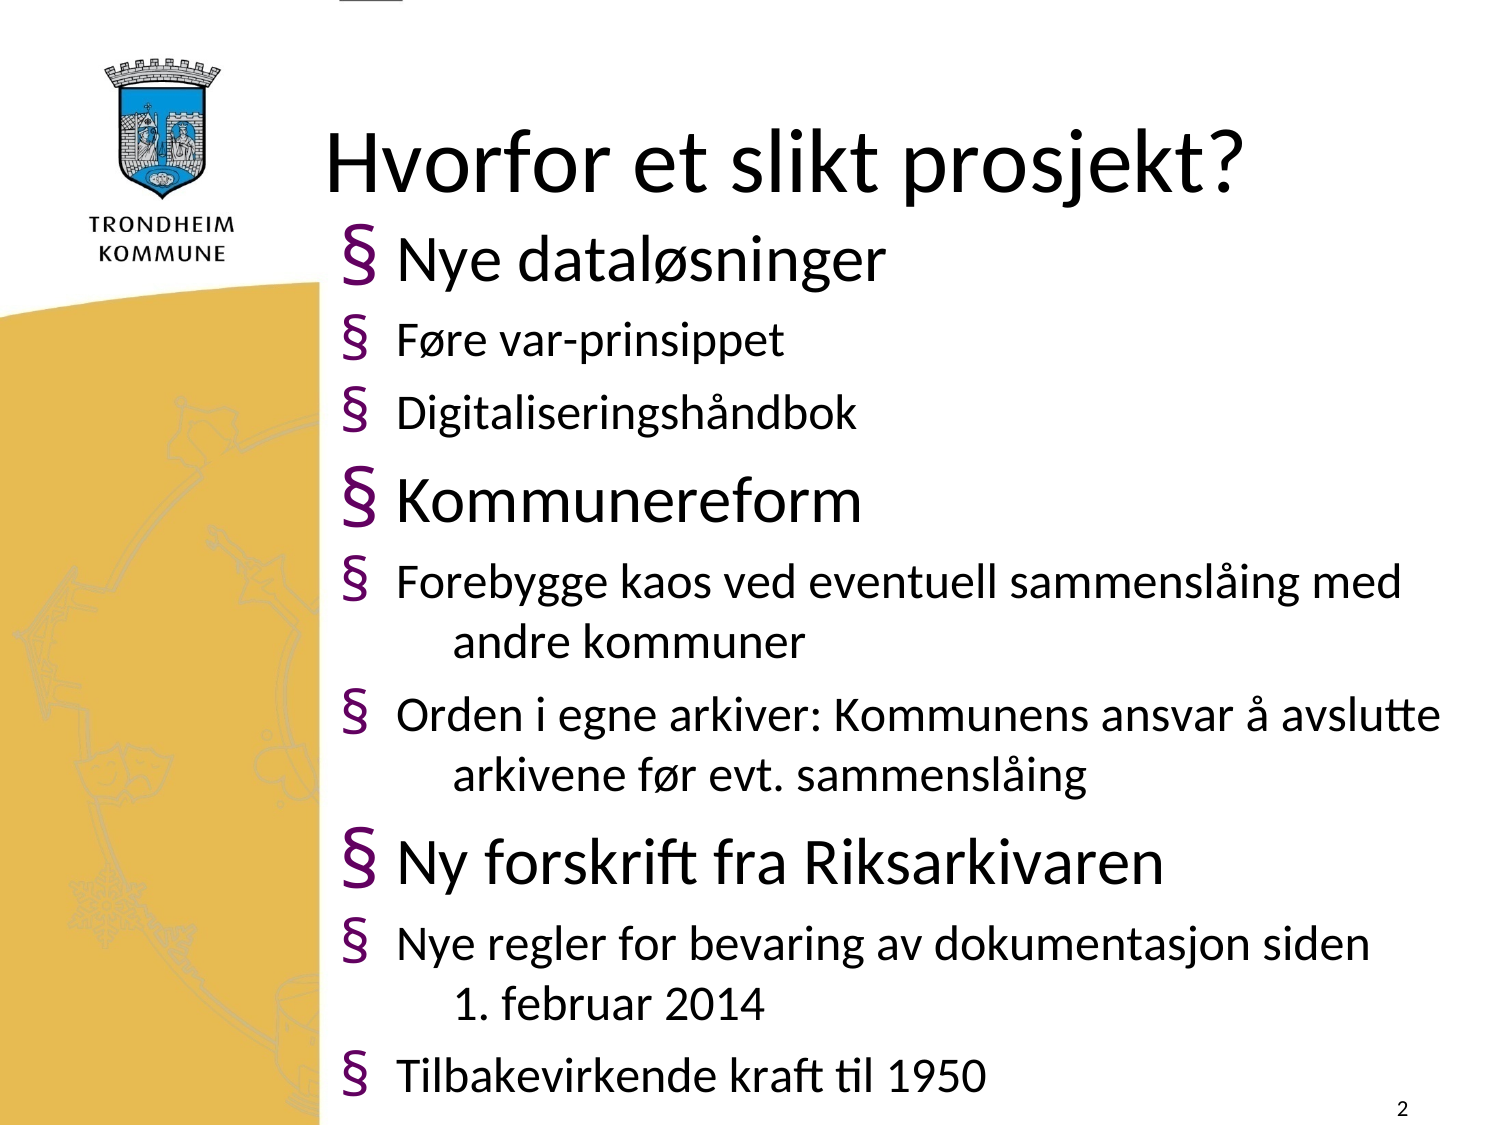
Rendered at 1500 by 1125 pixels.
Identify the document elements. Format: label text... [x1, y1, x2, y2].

list Nye dataløsninger Føre var-prinsippet Digitaliseringshåndbok Kommunereform Forebygge kaos ved eventuell sammenslåing med andre kommuner Orden i egne arkiver: Kommunens ansvar å avslutte arkivene før evt. sammenslåing Ny forskrift fra Riksarkivaren Nye regler for bevaring av dokumentasjon siden 1. februar 2014 Tilbakevirkende kraft til 1950 [324, 206, 1477, 1125]
title Hvorfor et slikt prosjekt? [324, 29, 1477, 206]
text_box [1381, 1086, 1483, 1119]
